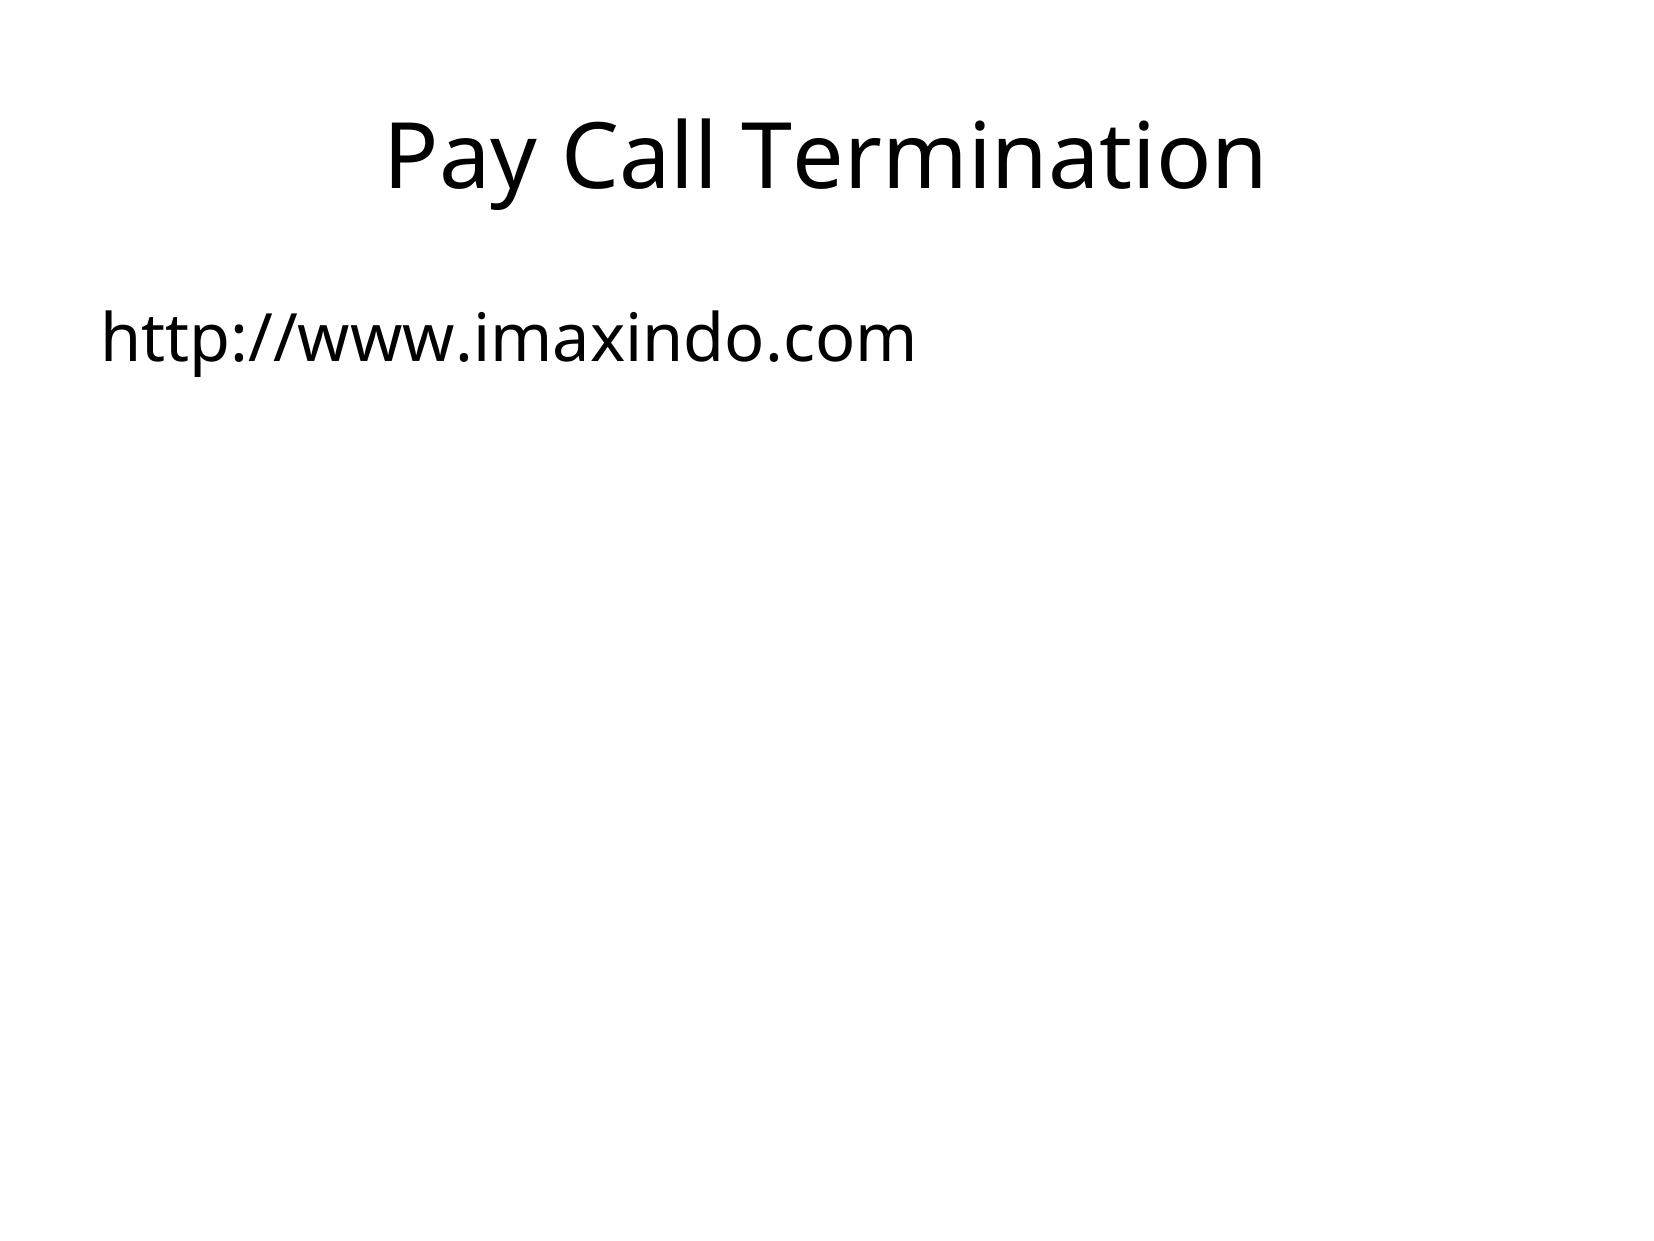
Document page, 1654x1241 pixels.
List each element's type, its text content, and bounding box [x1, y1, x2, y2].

list http://www.imaxindo.com [82, 290, 1571, 1109]
title Pay Call Termination [82, 49, 1571, 257]
